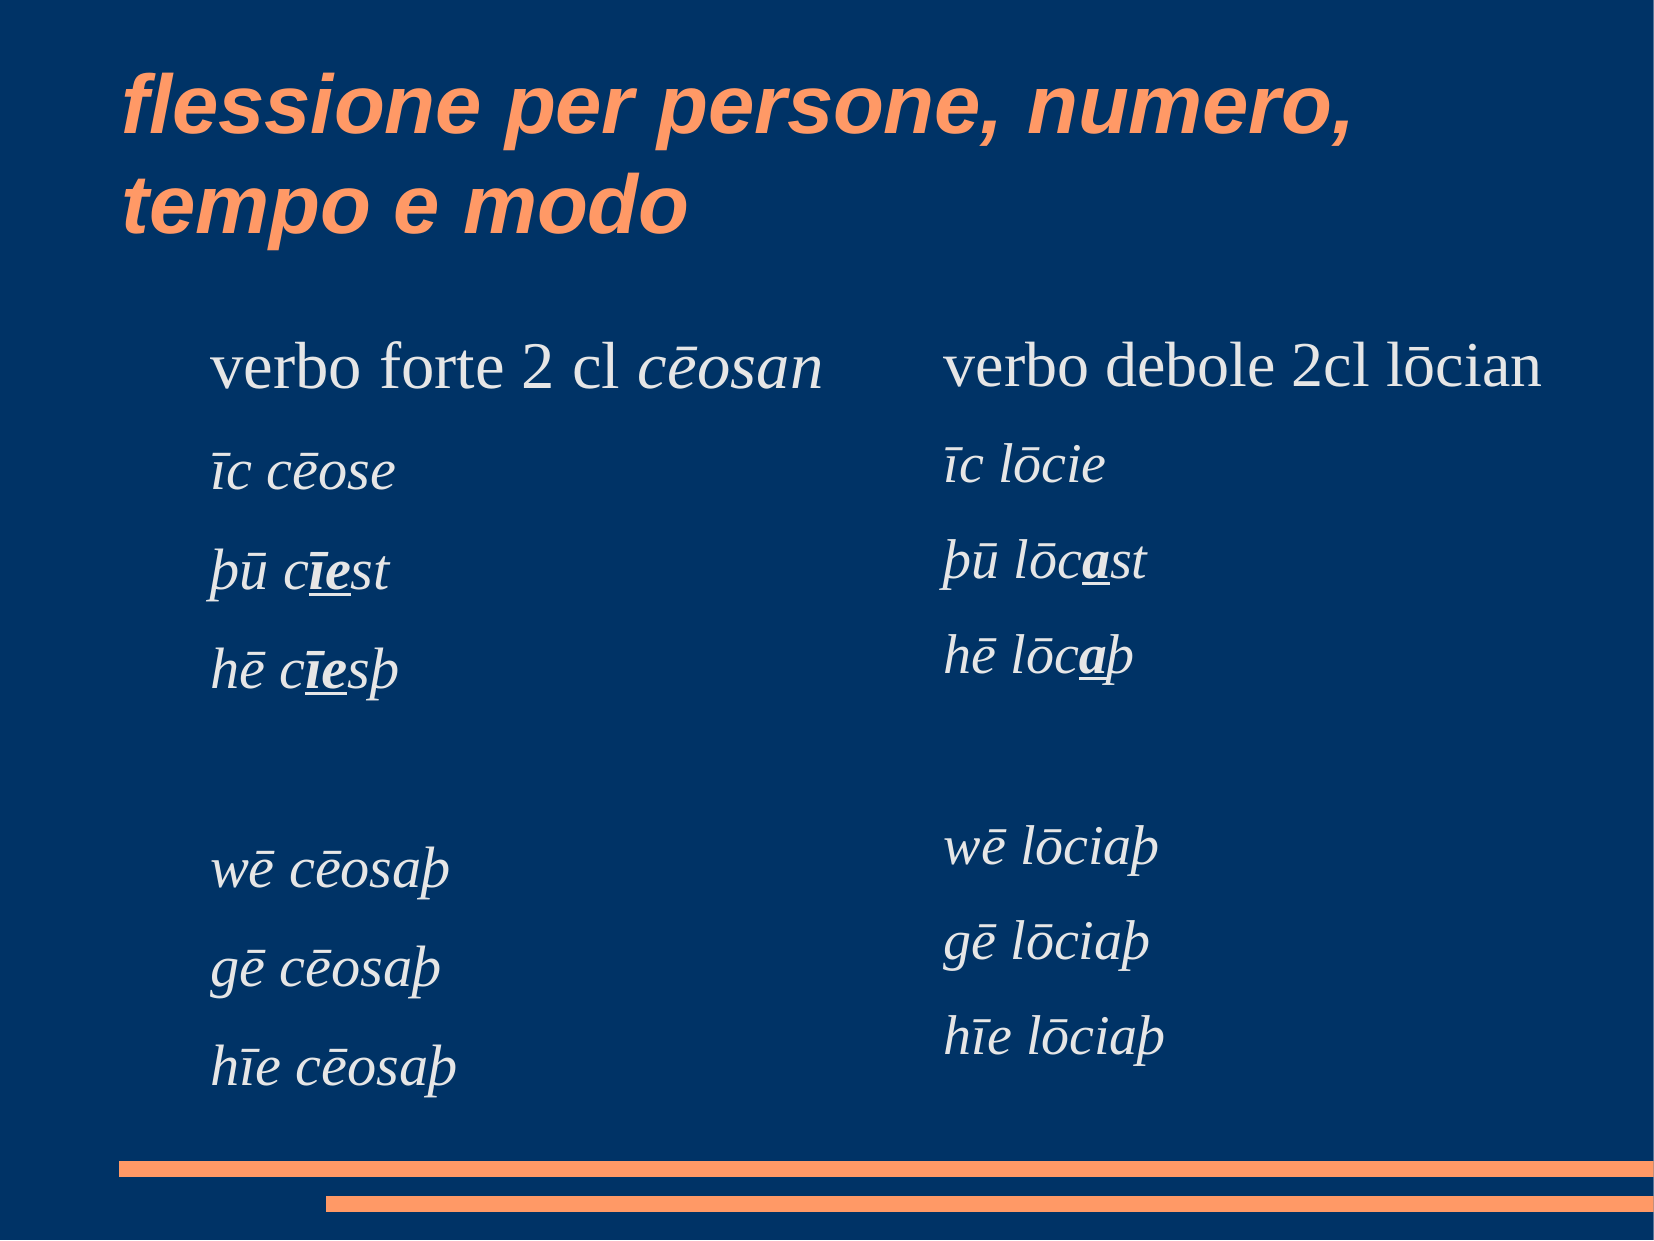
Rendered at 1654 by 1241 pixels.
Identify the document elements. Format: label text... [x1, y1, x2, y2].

list verbo debole 2cl lōcian īc lōcie þū lōcast hē lōcaþ wē lōciaþ gē lōciaþ hīe lōciaþ [858, 322, 1562, 1126]
title flessione per persone, numero, tempo e modo [121, 46, 1534, 254]
list verbo forte 2 cl cēosan īc cēose þū cīest hē cīesþ wē cēosaþ gē cēosaþ hīe cēosaþ [121, 322, 824, 1141]
